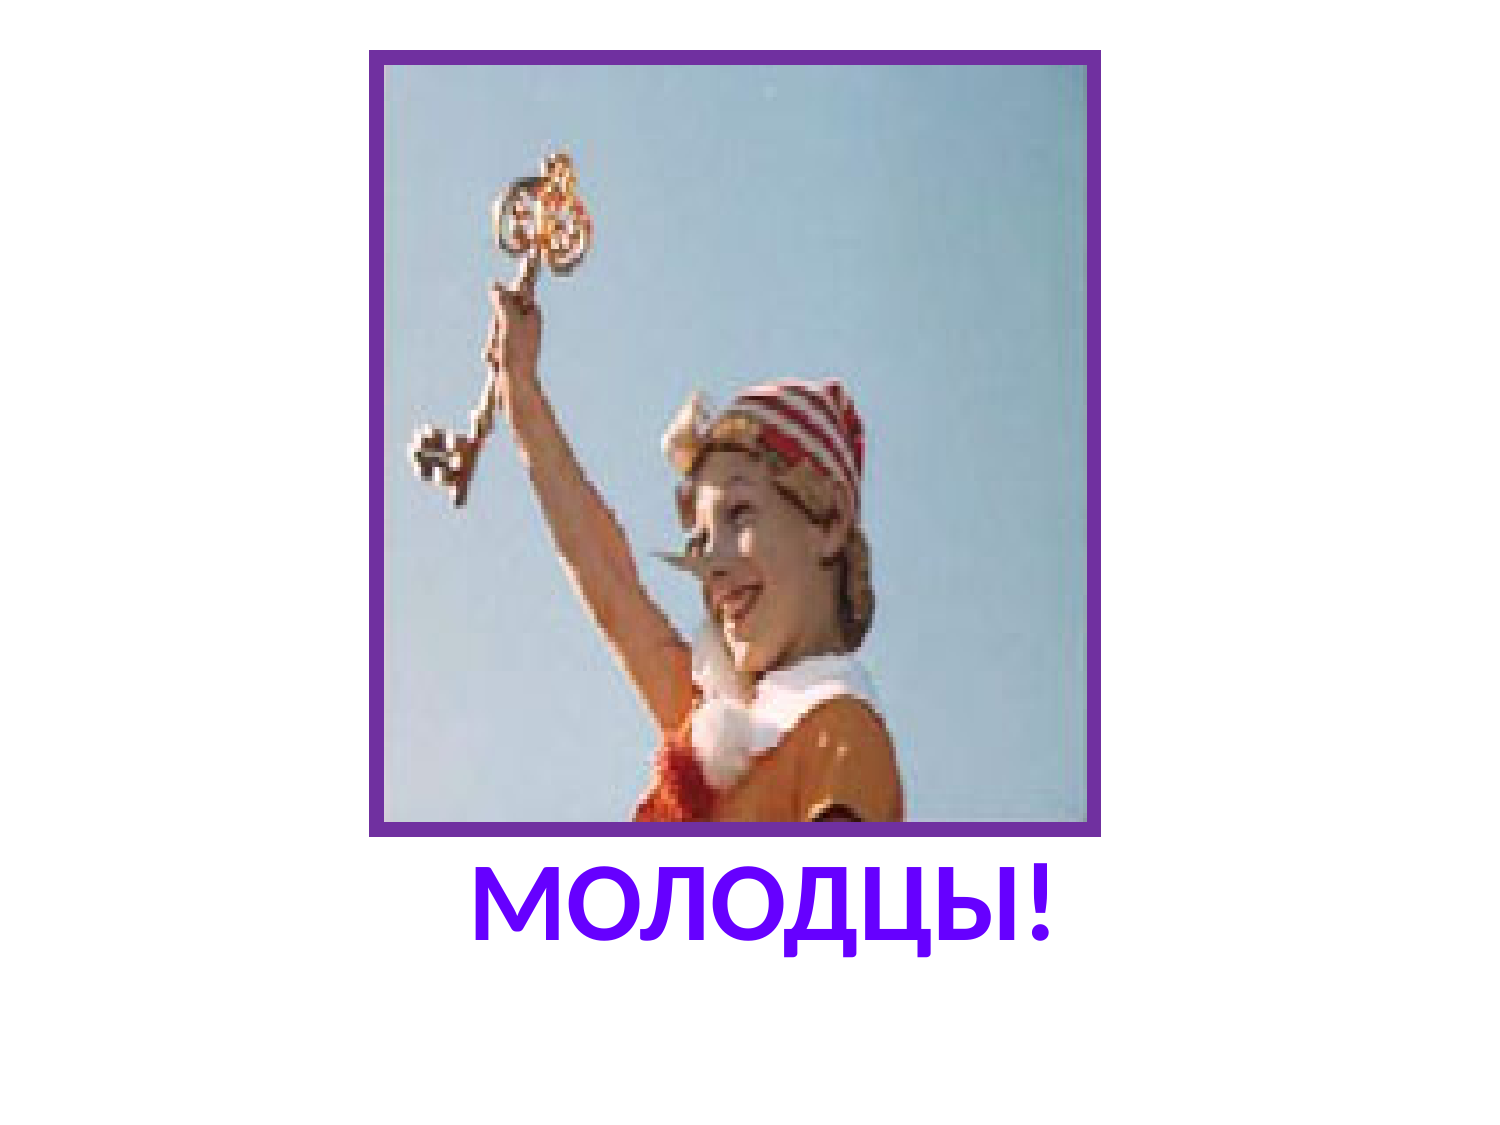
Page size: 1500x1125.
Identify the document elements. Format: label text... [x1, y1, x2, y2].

text_box МОЛОДЦЫ! [453, 820, 1075, 971]
picture [383, 64, 1087, 823]
